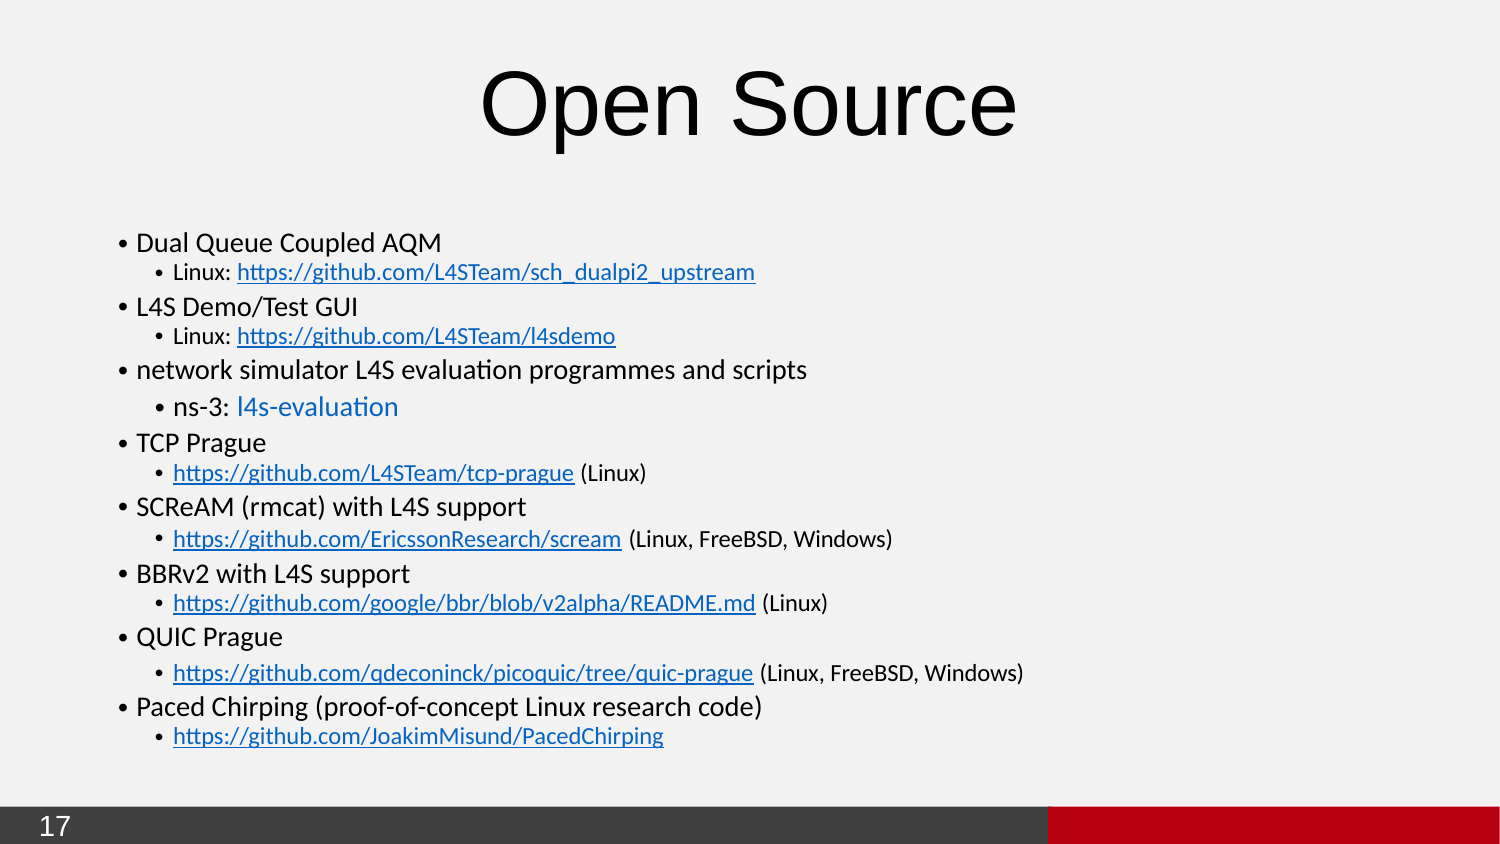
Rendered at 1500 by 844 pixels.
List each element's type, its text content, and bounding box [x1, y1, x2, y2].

title Open Source [75, 33, 1425, 175]
list Dual Queue Coupled AQM Linux: https://github.com/L4STeam/sch_dualpi2_upstream L4S Demo/Test GUI Linux: https://github.com/L4STeam/l4sdemo network simulator L4S evaluation programmes and scripts ns-3: l4s-evaluation TCP Prague https://github.com/L4STeam/tcp-prague (Linux) SCReAM (rmcat) with L4S support https://github.com/EricssonResearch/scream (Linux, FreeBSD, Windows) BBRv2 with L4S support https://github.com/google/bbr/blob/v2alpha/README.md (Linux) QUIC Prague https://github.com/qdeconinck/picoquic/tree/quic-prague (Linux, FreeBSD, Windows) Paced Chirping (proof-of-concept Linux research code) https://github.com/JoakimMisund/PacedChirping [103, 224, 1374, 760]
